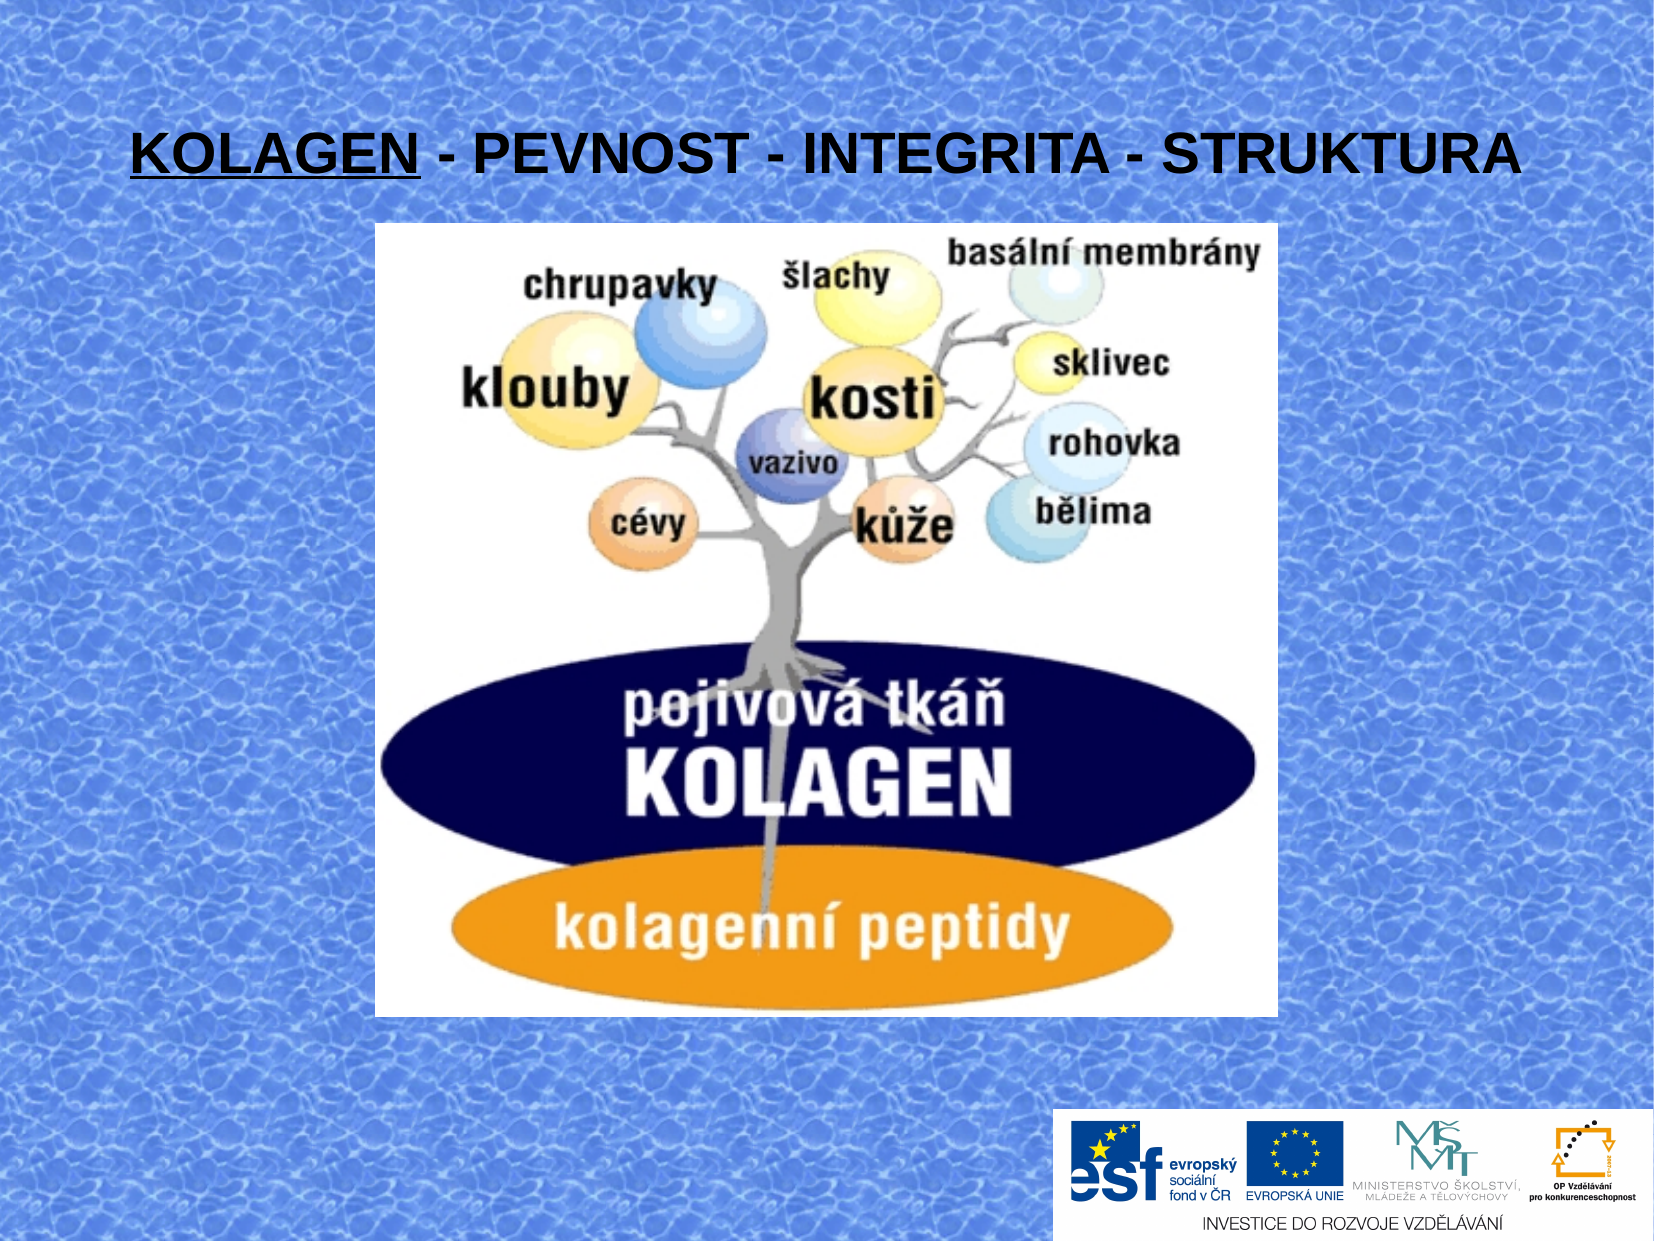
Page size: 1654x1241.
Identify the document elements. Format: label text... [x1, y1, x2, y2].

picture [0, 0, 1654, 1241]
title KOLAGEN - PEVNOST - INTEGRITA - STRUKTURA [82, 49, 1571, 257]
